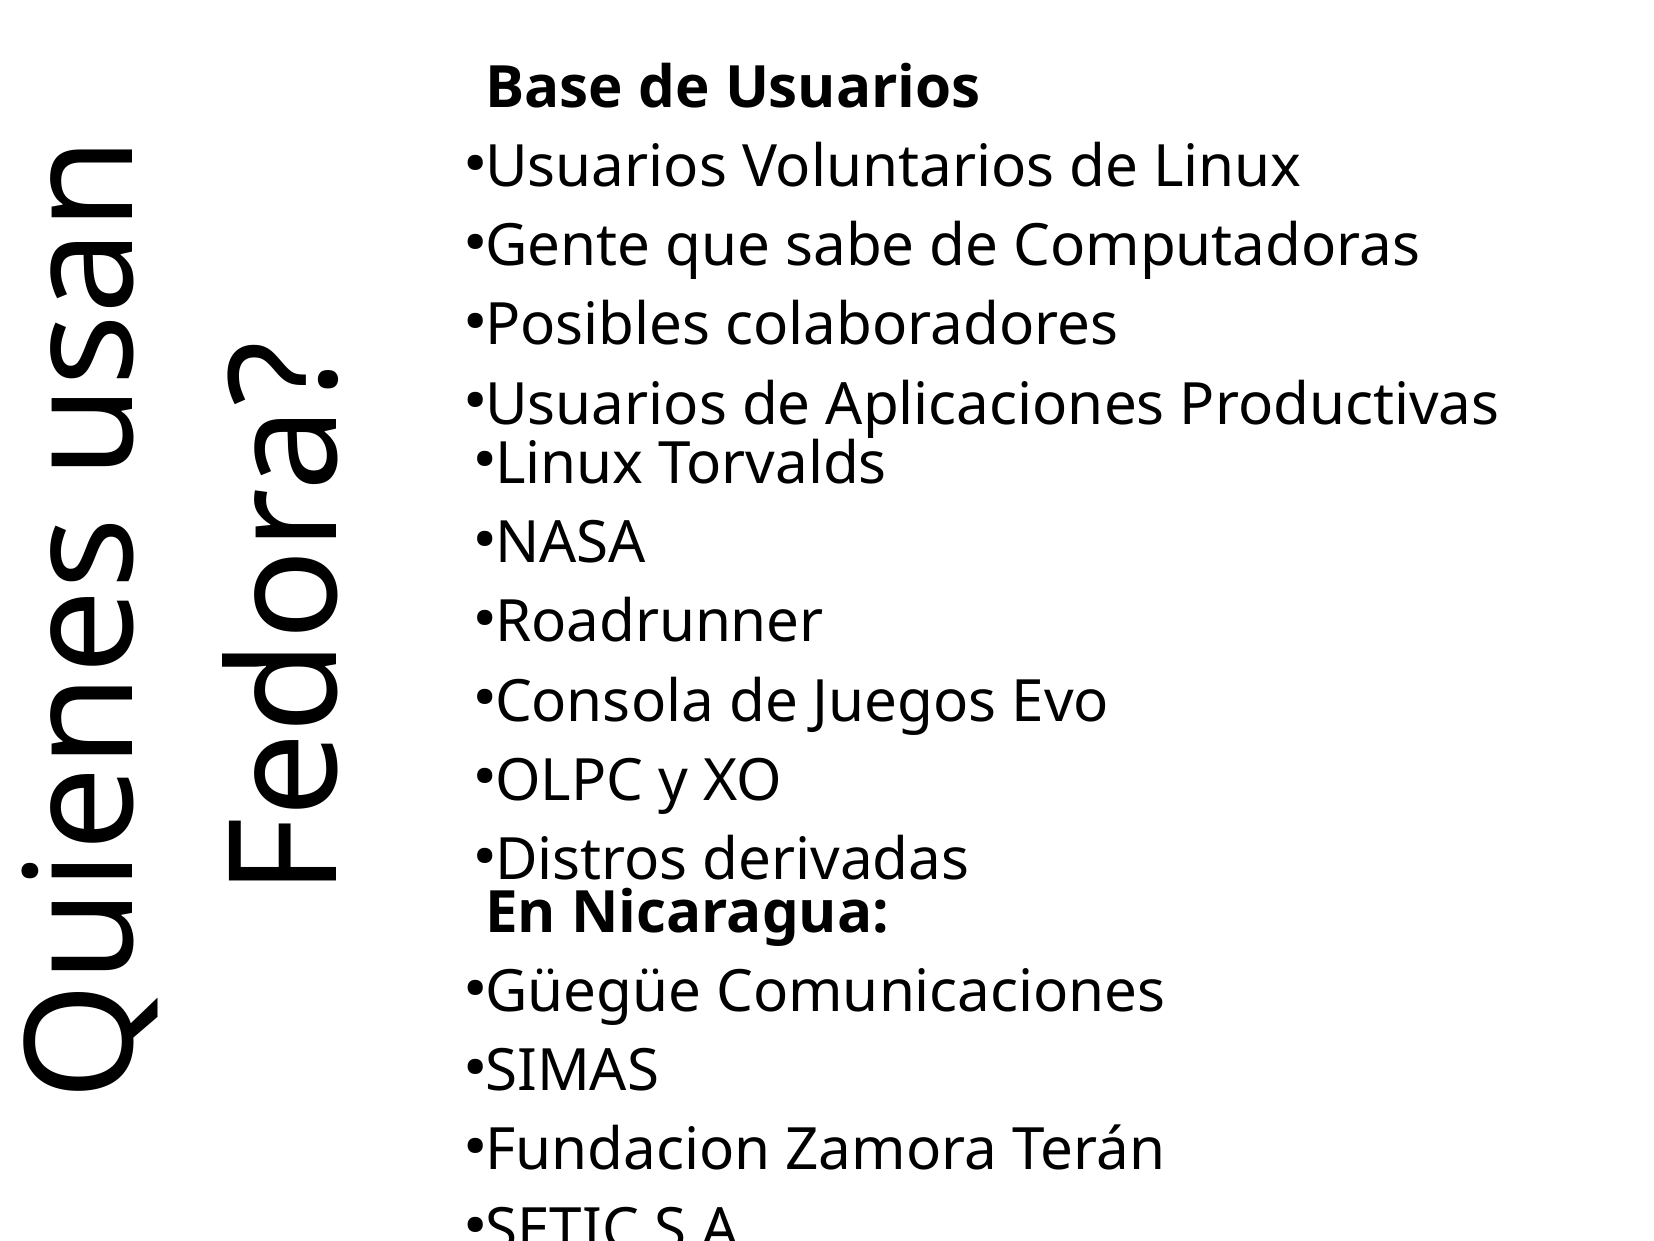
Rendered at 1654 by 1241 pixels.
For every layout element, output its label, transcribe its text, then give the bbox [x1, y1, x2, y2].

text_box Base de Usuarios Usuarios Voluntarios de Linux Gente que sabe de Computadoras Posibles colaboradores Usuarios de Aplicaciones Productivas [450, 37, 1601, 392]
text_box En Nicaragua: Güegüe Comunicaciones SIMAS Fundacion Zamora Terán SETIC,S.A. [450, 862, 1601, 1217]
text_box Linux Torvalds NASA Roadrunner Consola de Juegos Evo OLPC y XO Distros derivadas [459, 413, 1610, 835]
title Quienes usan Fedora? [1, 0, 351, 1238]
